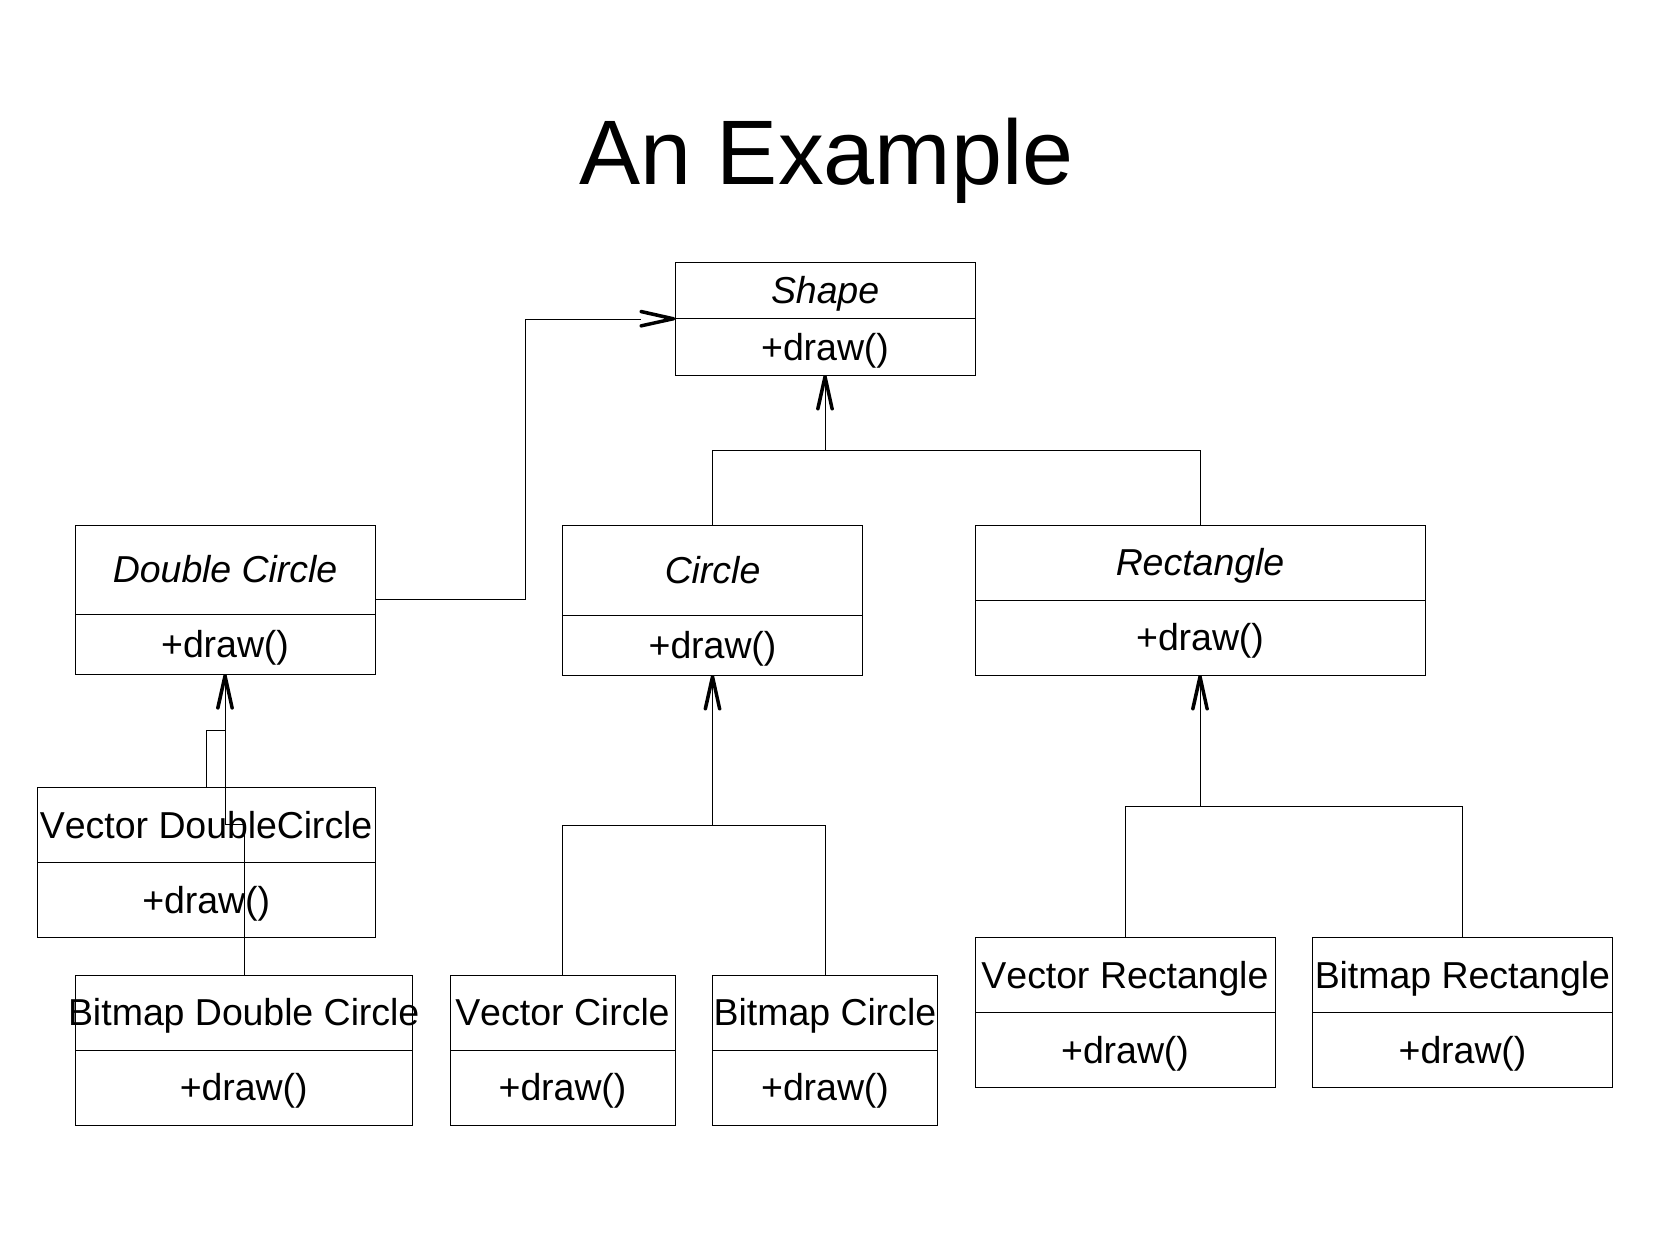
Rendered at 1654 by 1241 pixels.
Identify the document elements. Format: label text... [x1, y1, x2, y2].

text_box Bitmap Circle [712, 975, 938, 1050]
text_box Vector Rectangle [975, 937, 1276, 1012]
text_box Vector DoubleCircle [37, 787, 244, 862]
text_box +draw() [675, 318, 976, 376]
text_box +draw() [75, 614, 376, 675]
text_box +draw() [562, 615, 863, 676]
text_box Shape [675, 262, 976, 318]
text_box Vector DoubleCircle [226, 787, 376, 862]
text_box +draw() [37, 862, 244, 938]
text_box Rectangle [975, 525, 1426, 600]
text_box +draw() [1312, 1012, 1613, 1088]
text_box Bitmap Rectangle [1312, 937, 1613, 1012]
text_box +draw() [712, 1050, 938, 1126]
text_box +draw() [245, 862, 376, 938]
text_box +draw() [975, 600, 1426, 676]
text_box Circle [562, 525, 863, 615]
text_box Double Circle [75, 525, 376, 614]
text_box +draw() [975, 1012, 1276, 1088]
text_box Bitmap Double Circle [75, 975, 413, 1050]
text_box +draw() [75, 1050, 413, 1126]
title An Example [82, 56, 1571, 250]
text_box +draw() [450, 1050, 676, 1126]
text_box Vector Circle [450, 975, 676, 1050]
